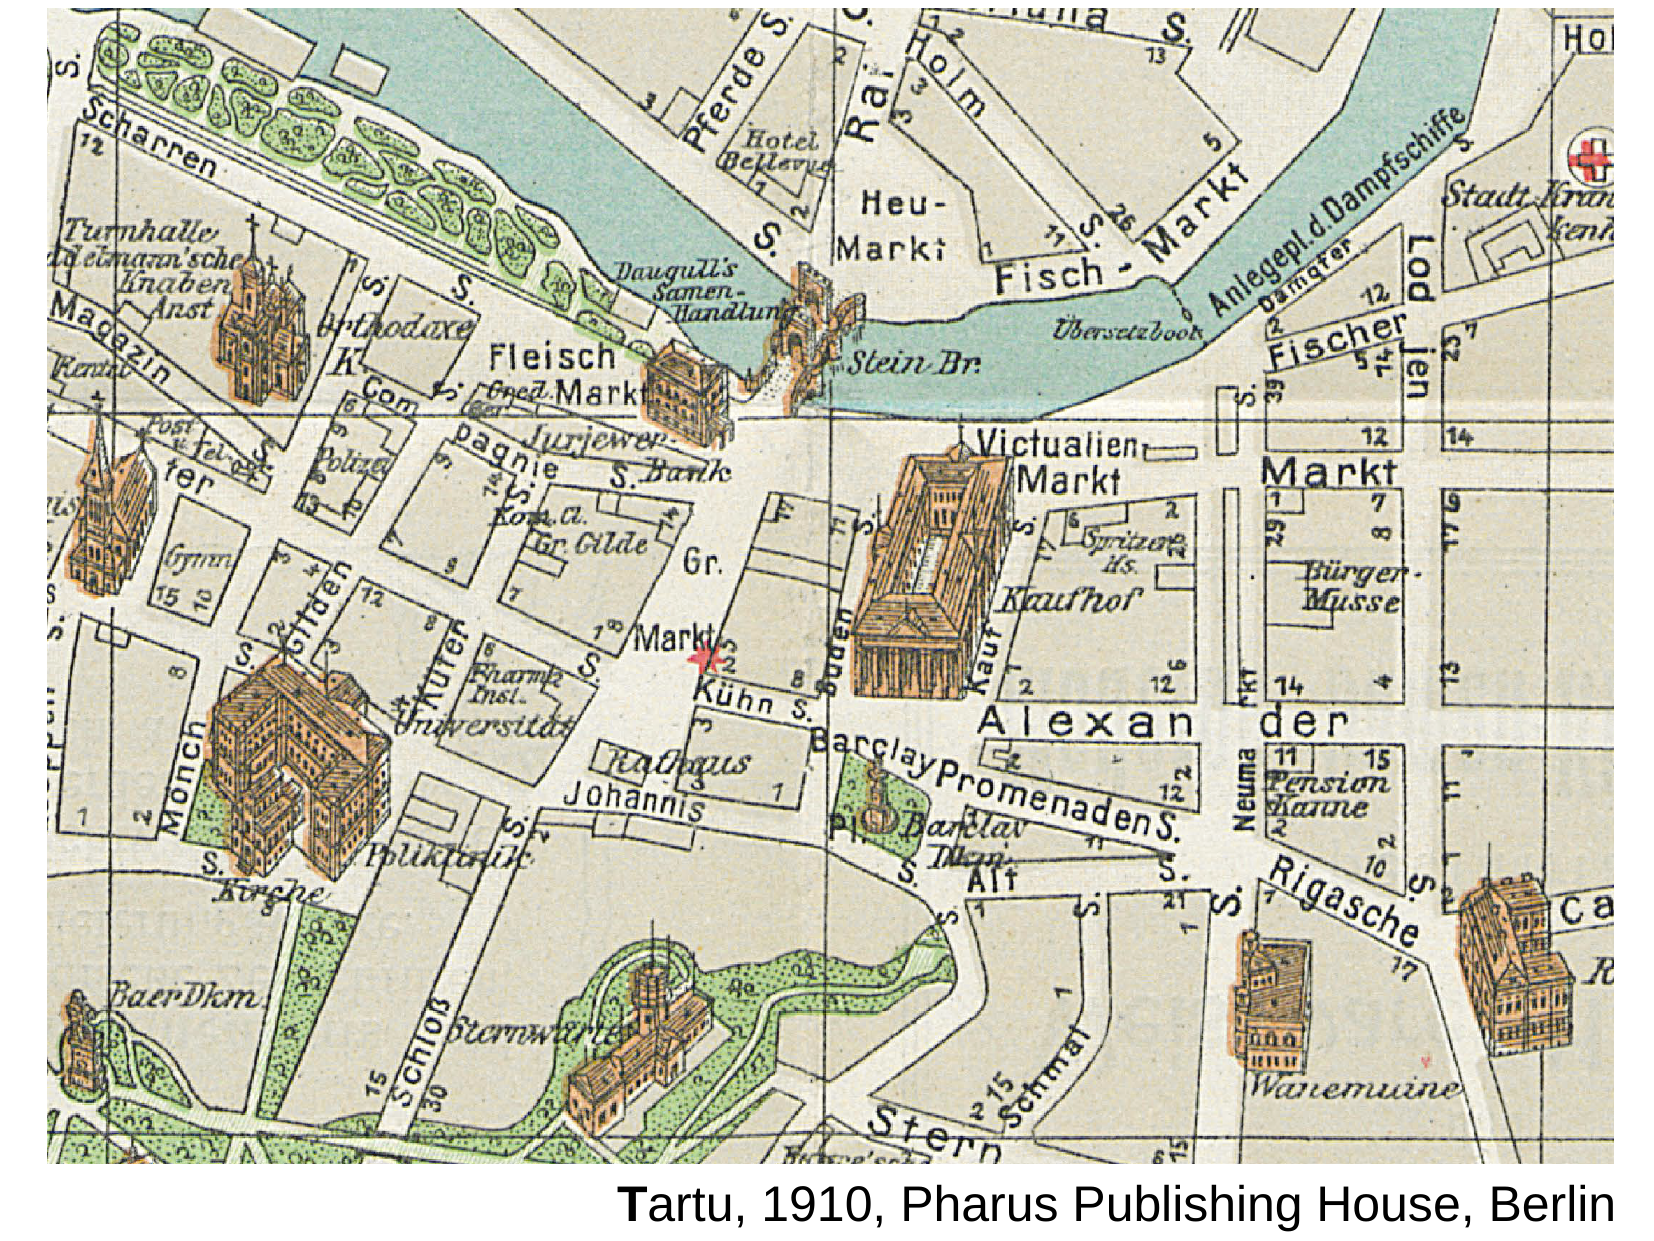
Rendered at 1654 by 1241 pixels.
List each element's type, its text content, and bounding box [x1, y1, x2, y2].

picture [47, 8, 1614, 1164]
text_box Tartu, 1910, Pharus Publishing House, Berlin [602, 1168, 1654, 1241]
